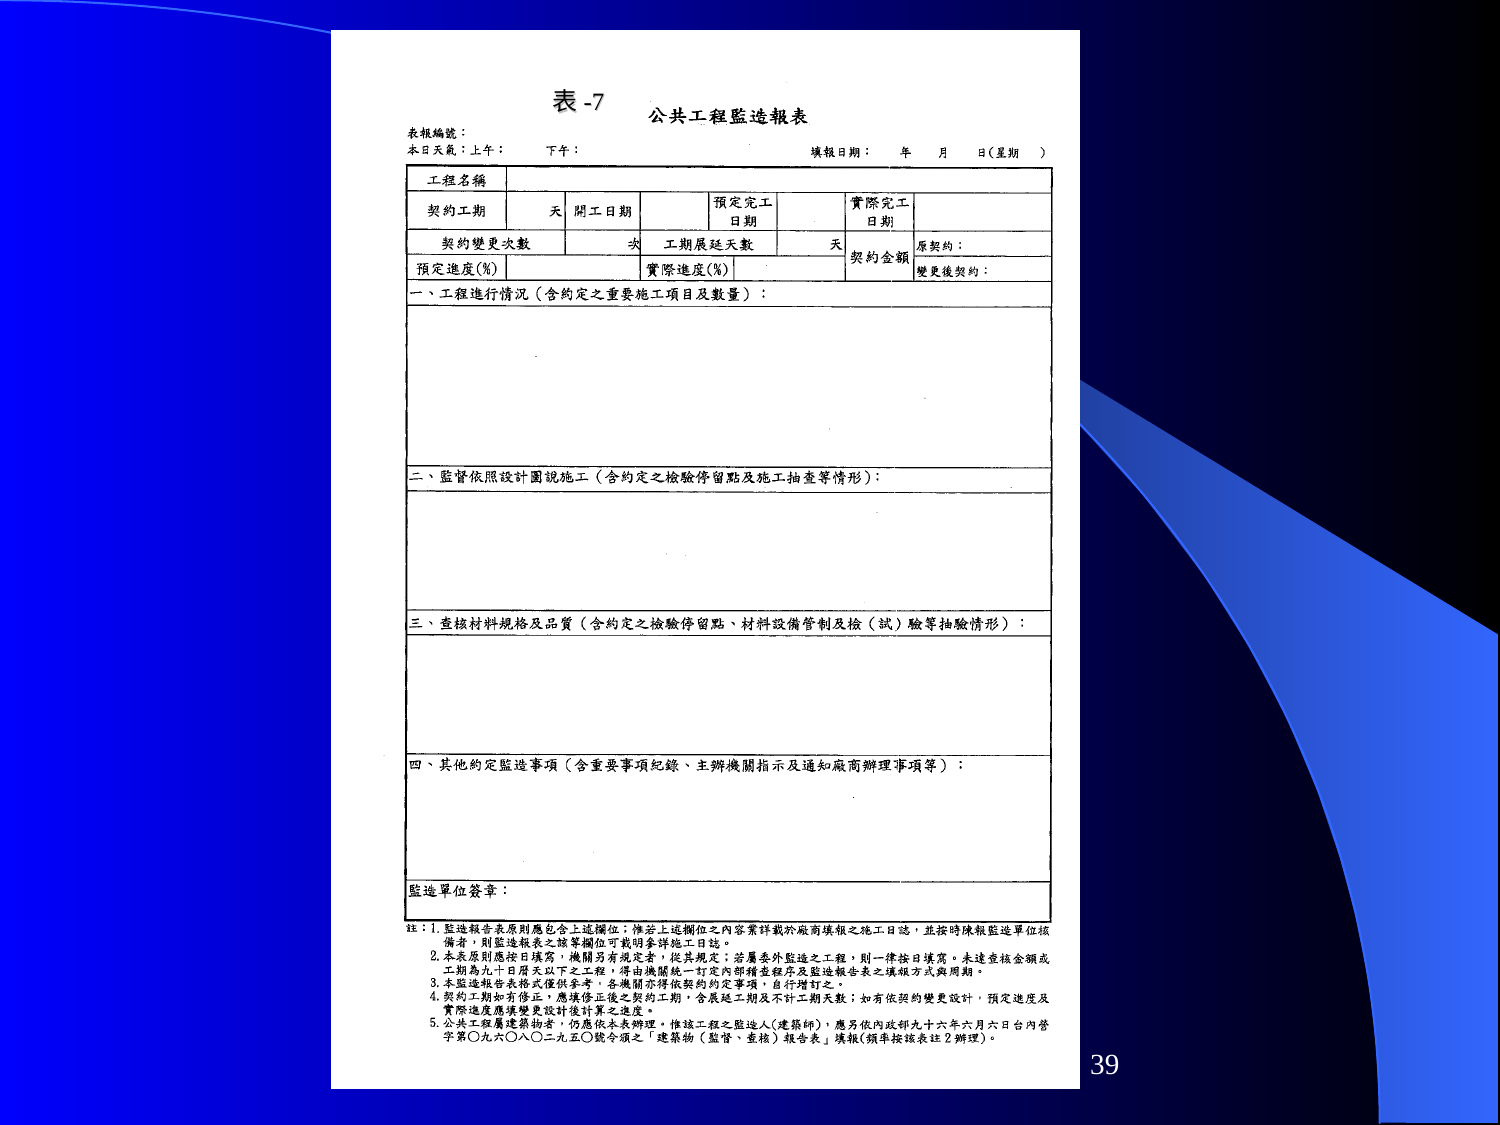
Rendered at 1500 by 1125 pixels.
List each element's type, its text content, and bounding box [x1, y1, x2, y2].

text_box [1074, 1025, 1388, 1101]
picture [331, 31, 1080, 1089]
text_box 表-7 [537, 78, 614, 124]
